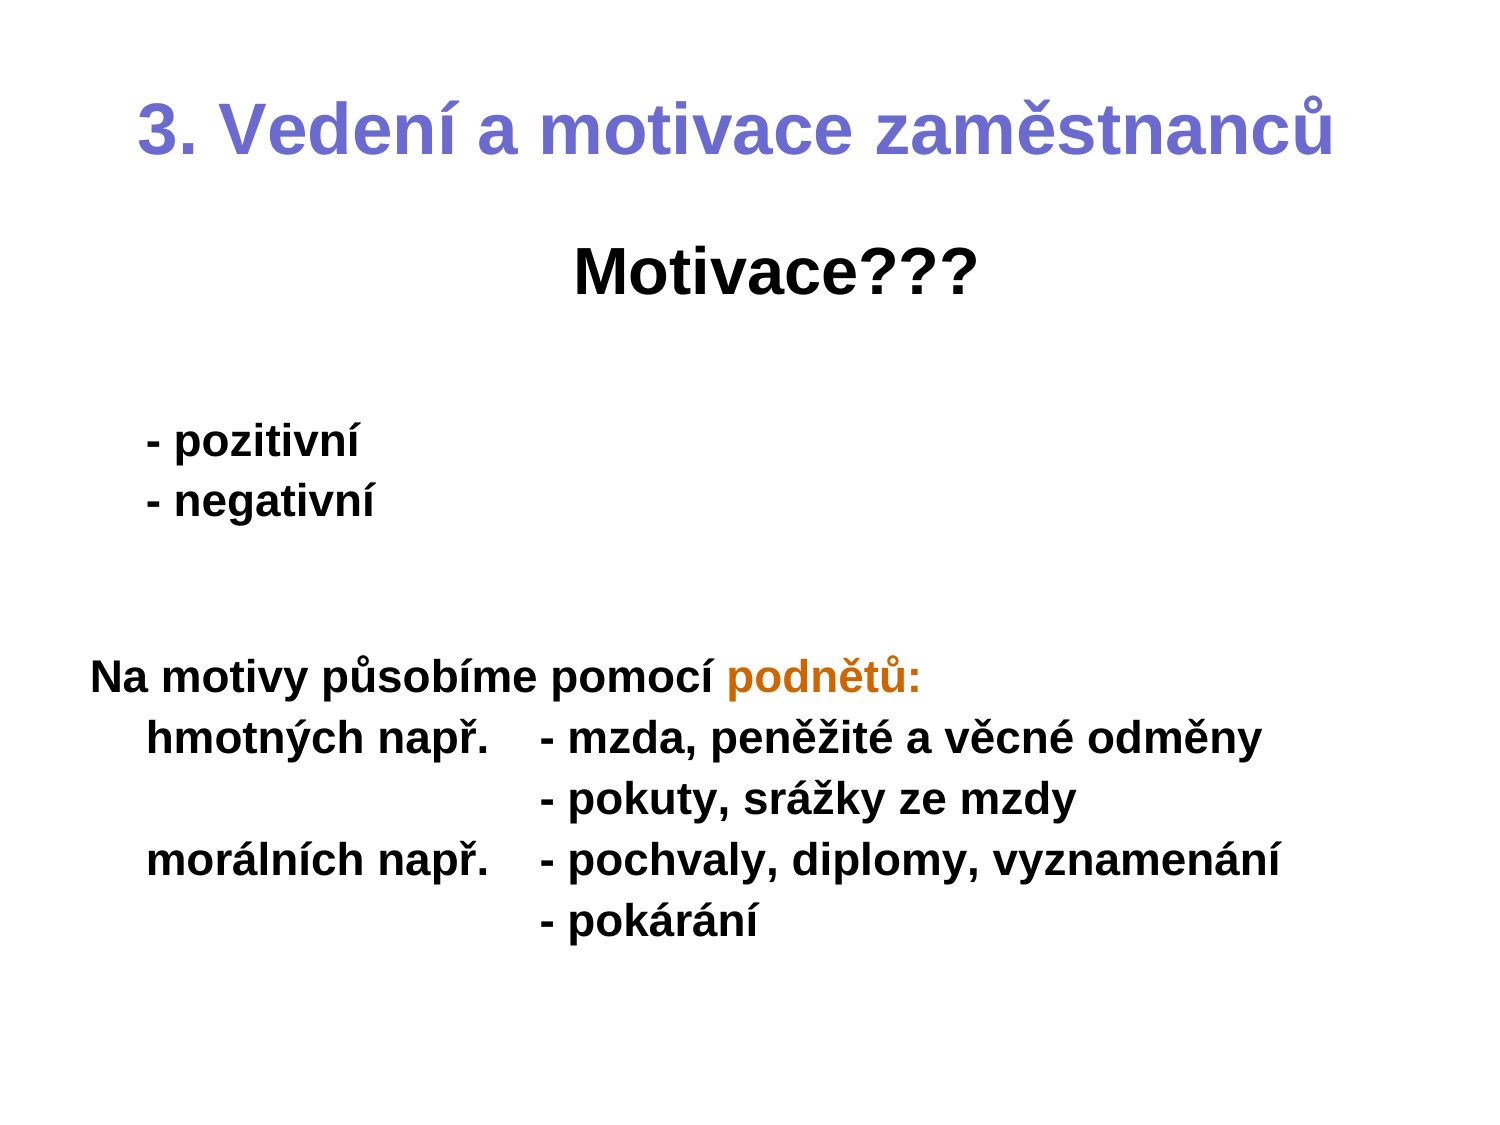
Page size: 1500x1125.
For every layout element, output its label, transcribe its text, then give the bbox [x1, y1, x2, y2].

list Motivace??? [74, 220, 1424, 339]
text_box - pozitivní - negativní [74, 408, 1424, 551]
title 3. Vedení a motivace zaměstnanců [75, 54, 1400, 197]
text_box Na motivy působíme pomocí podnětů: hmotných např. - mzda, peněžité a věcné odměny - pokuty, srážky ze mzdy morálních např. - pochvaly, diplomy, vyznamenání - pokárání [74, 645, 1424, 977]
